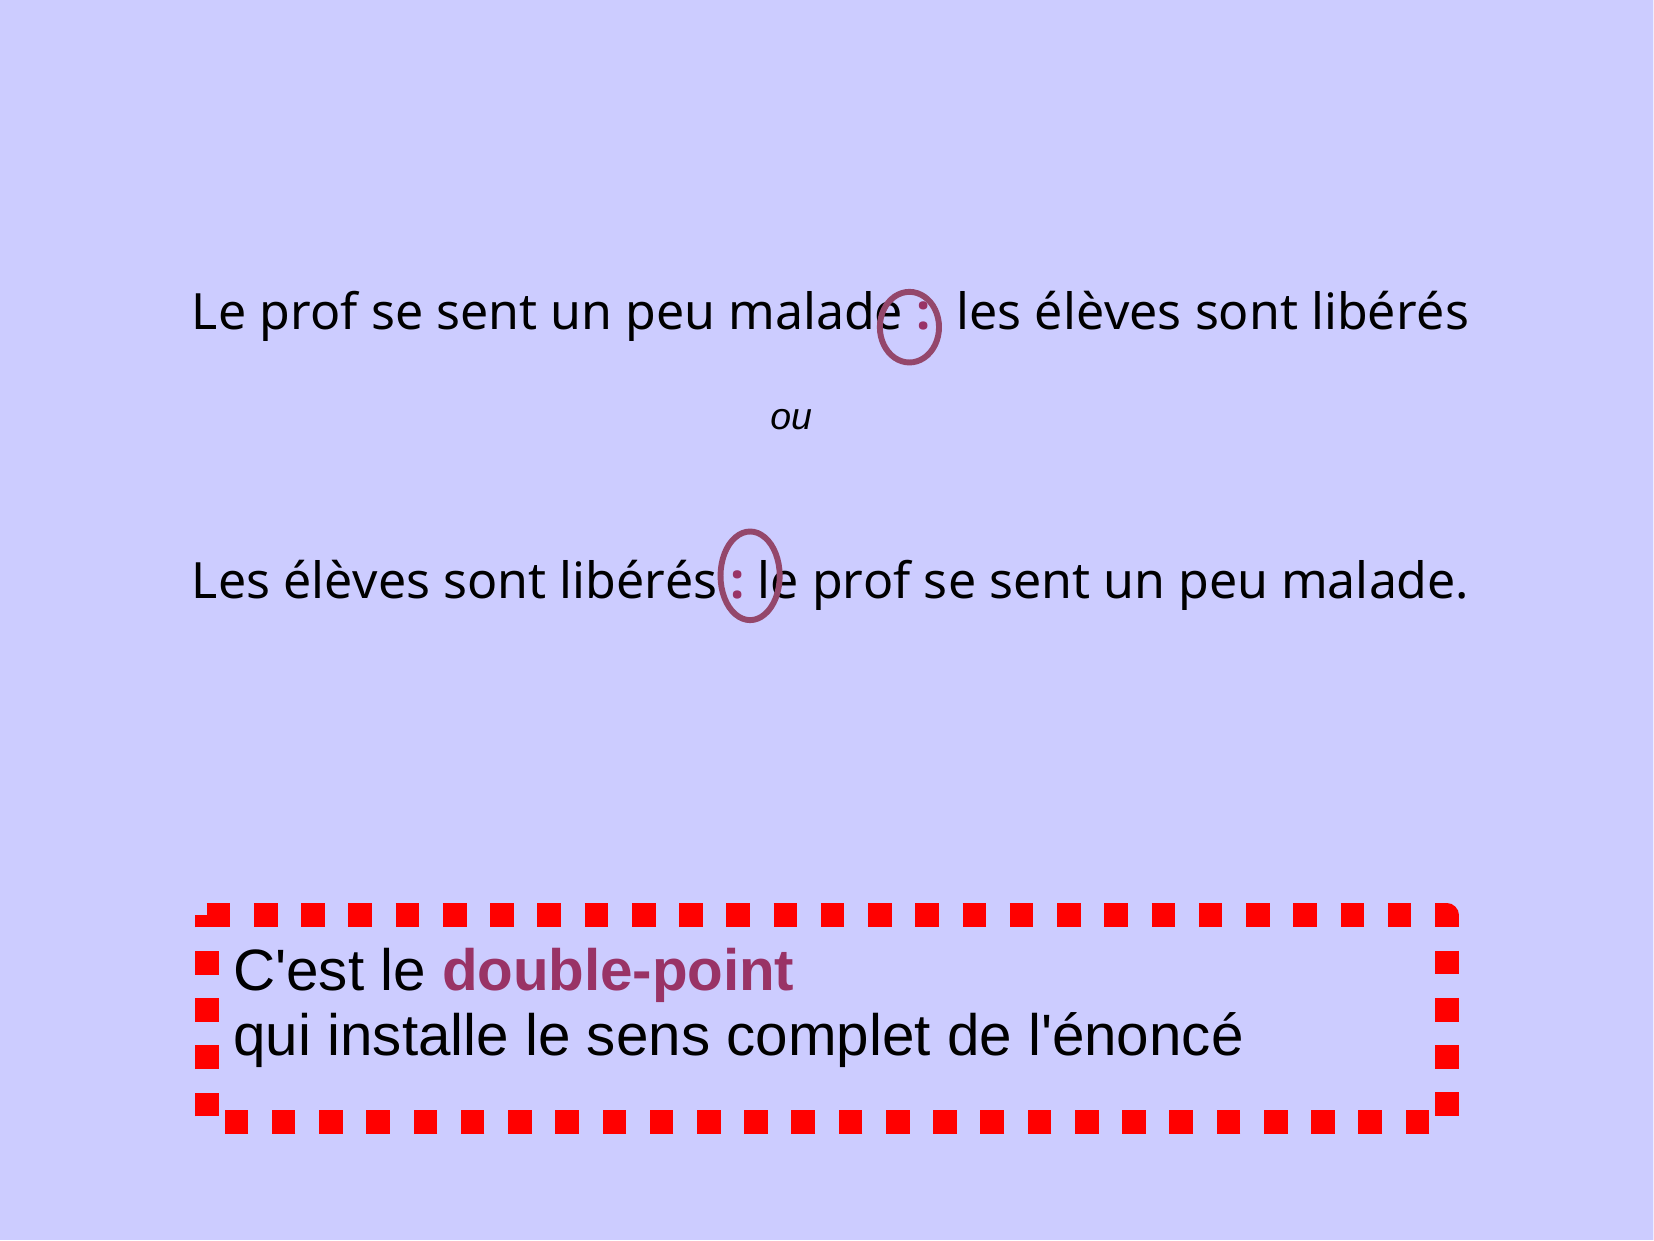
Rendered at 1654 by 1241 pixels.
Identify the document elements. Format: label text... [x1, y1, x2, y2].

text_box ou [755, 385, 827, 443]
text_box Les élèves sont libérés : le prof se sent un peu malade. [724, 535, 776, 617]
text_box Le prof se sent un peu malade : les élèves sont libérés [177, 262, 1536, 410]
text_box C'est le double-point qui installe le sens complet de l'énoncé [206, 915, 1447, 1123]
text_box Les élèves sont libérés : le prof se sent un peu malade. [763, 531, 1536, 619]
text_box Les élèves sont libérés : le prof se sent un peu malade. [177, 531, 737, 619]
